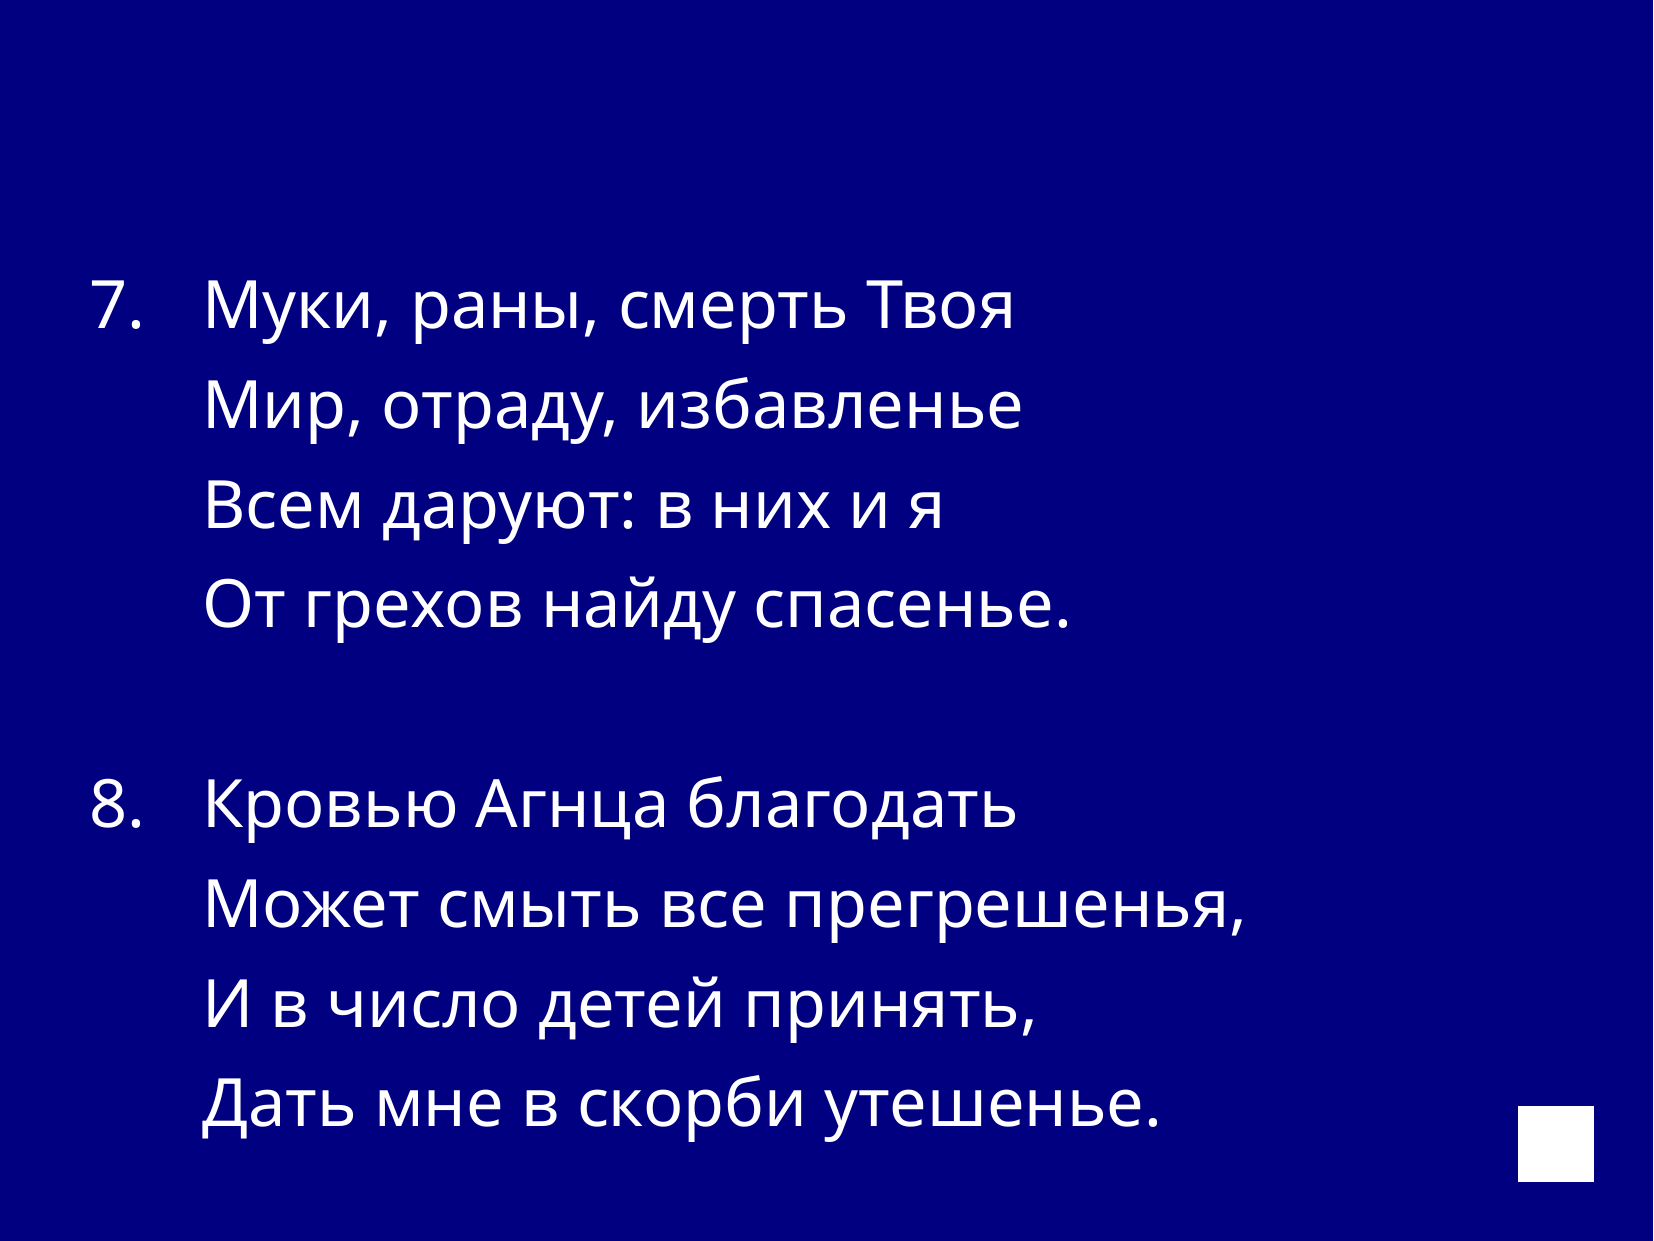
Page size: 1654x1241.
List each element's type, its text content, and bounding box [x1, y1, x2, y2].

text_box 7. Муки, раны, смерть Твоя Мир, отраду, избавленье Всем даруют: в них и я От грехов найду спасенье. 8. Кровью Агнца благодать Может смыть все прегрешенья, И в число детей принять, Дать мне в скорби утешенье. [75, 150, 1576, 1163]
text_box [1518, 1106, 1594, 1182]
